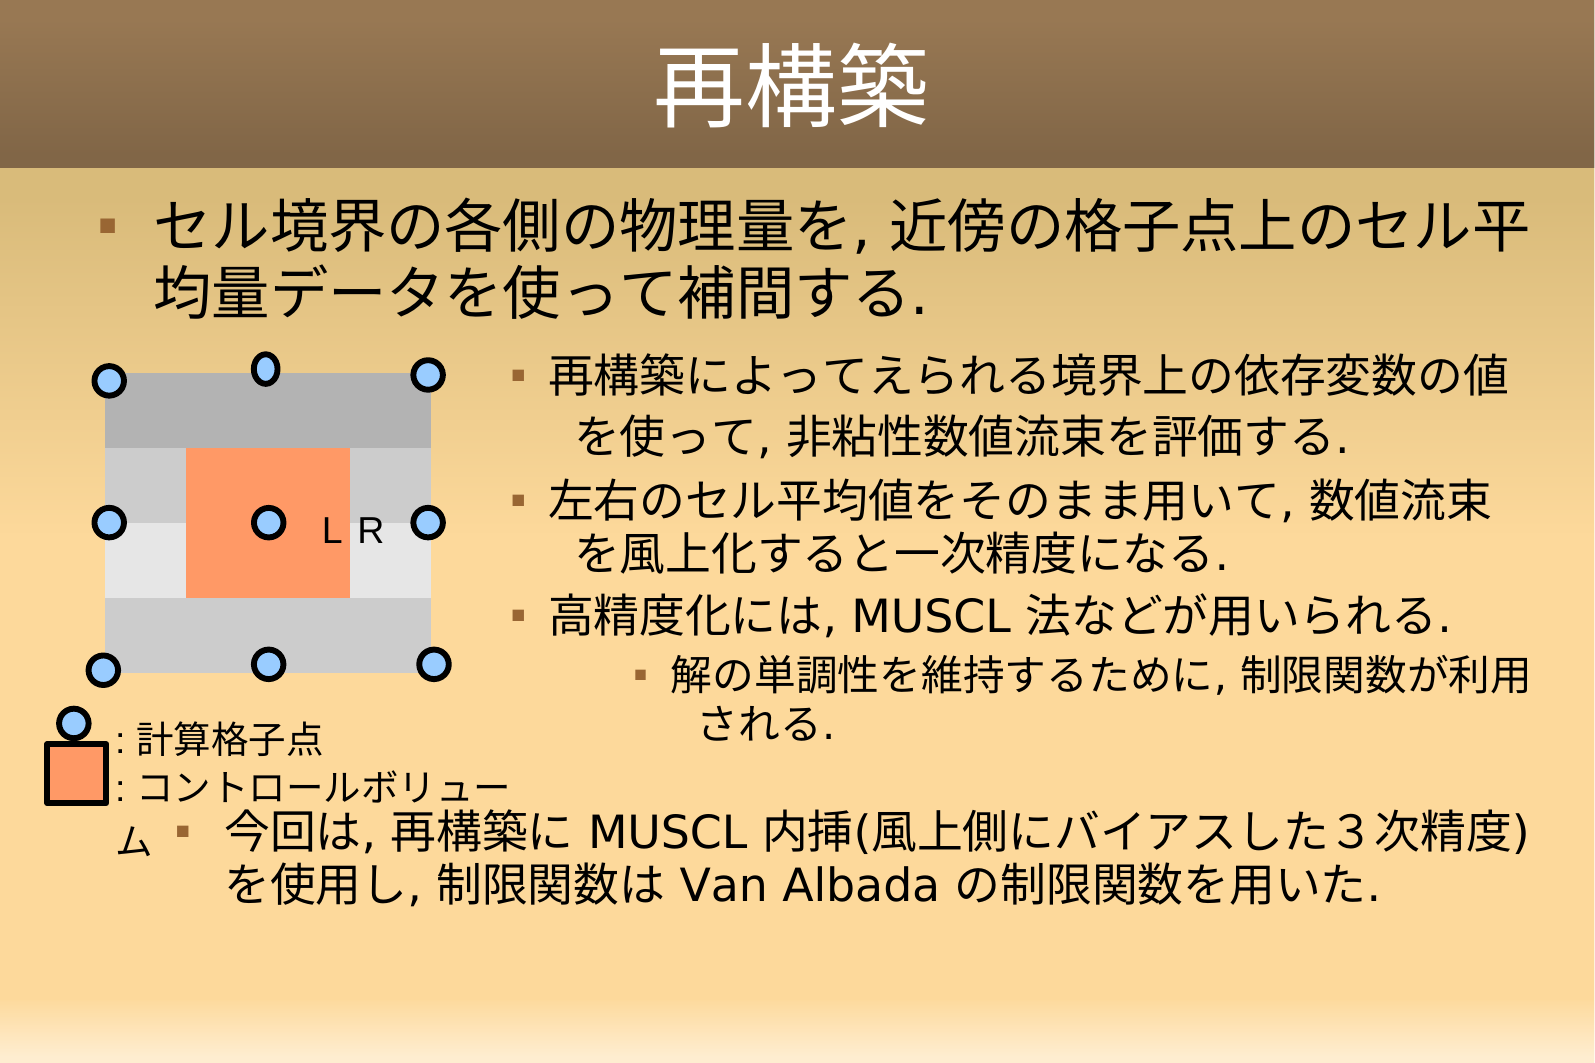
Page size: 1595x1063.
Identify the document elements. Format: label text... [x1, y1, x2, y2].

list セル境界の各側の物理量を, 近傍の格子点上のセル平均量データを使って補間する. 再構築によってえられる境界上の依存変数の値を使って, 非粘性数値流束を評価する. 左右のセル平均値をそのまま用いて, 数値流束を風上化すると一次精度になる. 高精度化には, MUSCL 法などが用いられる. 解の単調性を維持するために, 制限関数が利用される. 今回は, 再構築に MUSCL 内挿(風上側にバイアスした３次精度)を使用し, 制限関数は Van Albada の制限関数を用いた. [82, 193, 1536, 913]
text_box [413, 507, 443, 538]
text_box [94, 507, 125, 538]
text_box R [342, 501, 402, 559]
title 再構築 [74, 0, 1510, 178]
table_cell [105, 523, 186, 598]
text_box [47, 744, 100, 804]
table_cell [268, 523, 350, 598]
text_box [88, 655, 119, 686]
table_cell [186, 448, 268, 523]
table_cell [350, 523, 431, 598]
text_box [253, 354, 278, 384]
text_box : 計算格子点 [100, 702, 544, 750]
table_cell [268, 598, 350, 673]
text_box L [307, 501, 342, 559]
text_box [413, 360, 443, 390]
picture [0, 0, 1595, 1063]
table_header [186, 373, 268, 448]
table_cell [350, 448, 431, 523]
text_box : コントロールボリューム [100, 750, 544, 807]
text_box [419, 649, 449, 680]
table_cell [186, 523, 268, 598]
table_header [105, 373, 186, 448]
table_cell [268, 448, 350, 523]
text_box [253, 507, 284, 538]
table_cell [350, 598, 431, 673]
table_cell [105, 598, 186, 673]
table_cell [186, 598, 268, 673]
table_header [268, 373, 350, 448]
text_box [94, 366, 125, 396]
text_box [253, 649, 284, 680]
table_header [350, 373, 431, 448]
table_cell [105, 448, 186, 523]
text_box [59, 708, 89, 739]
